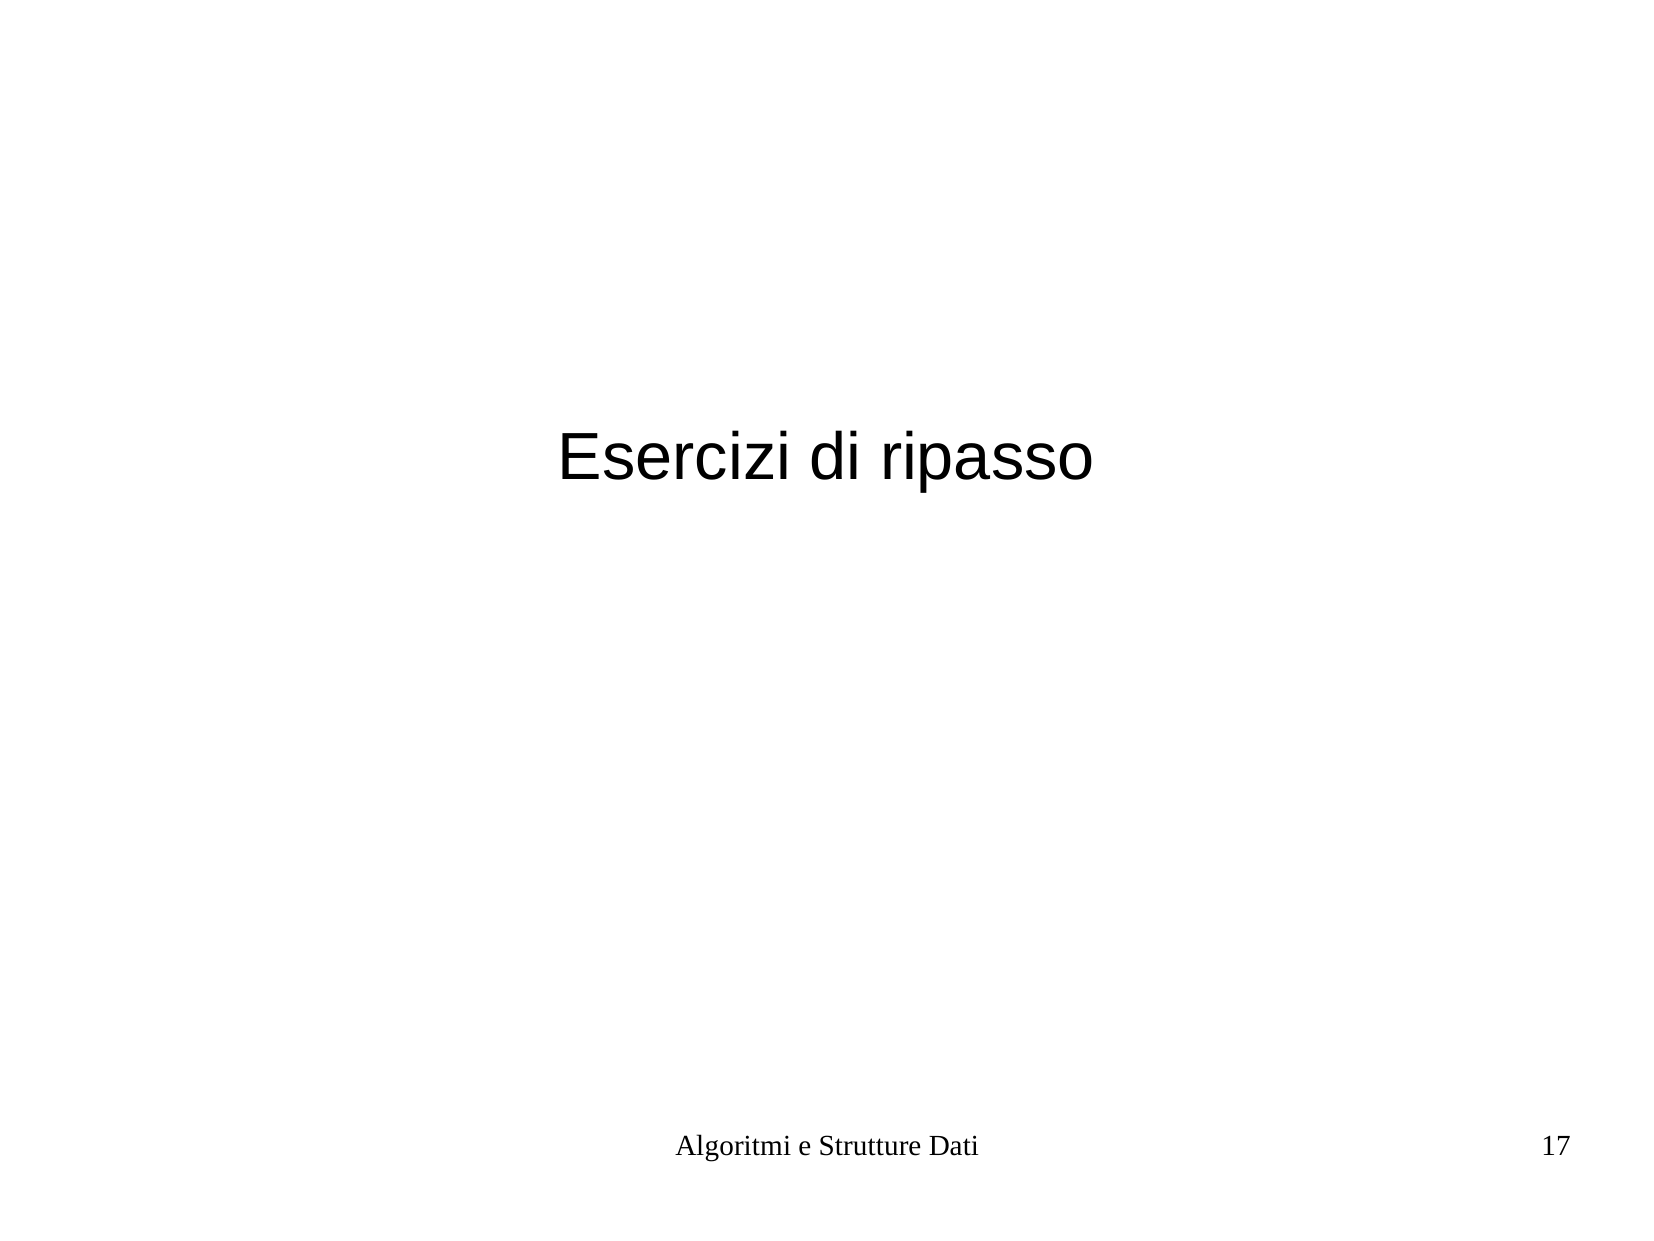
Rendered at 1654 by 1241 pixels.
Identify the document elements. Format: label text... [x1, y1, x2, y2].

subtitle Esercizi di ripasso [82, 49, 1571, 864]
